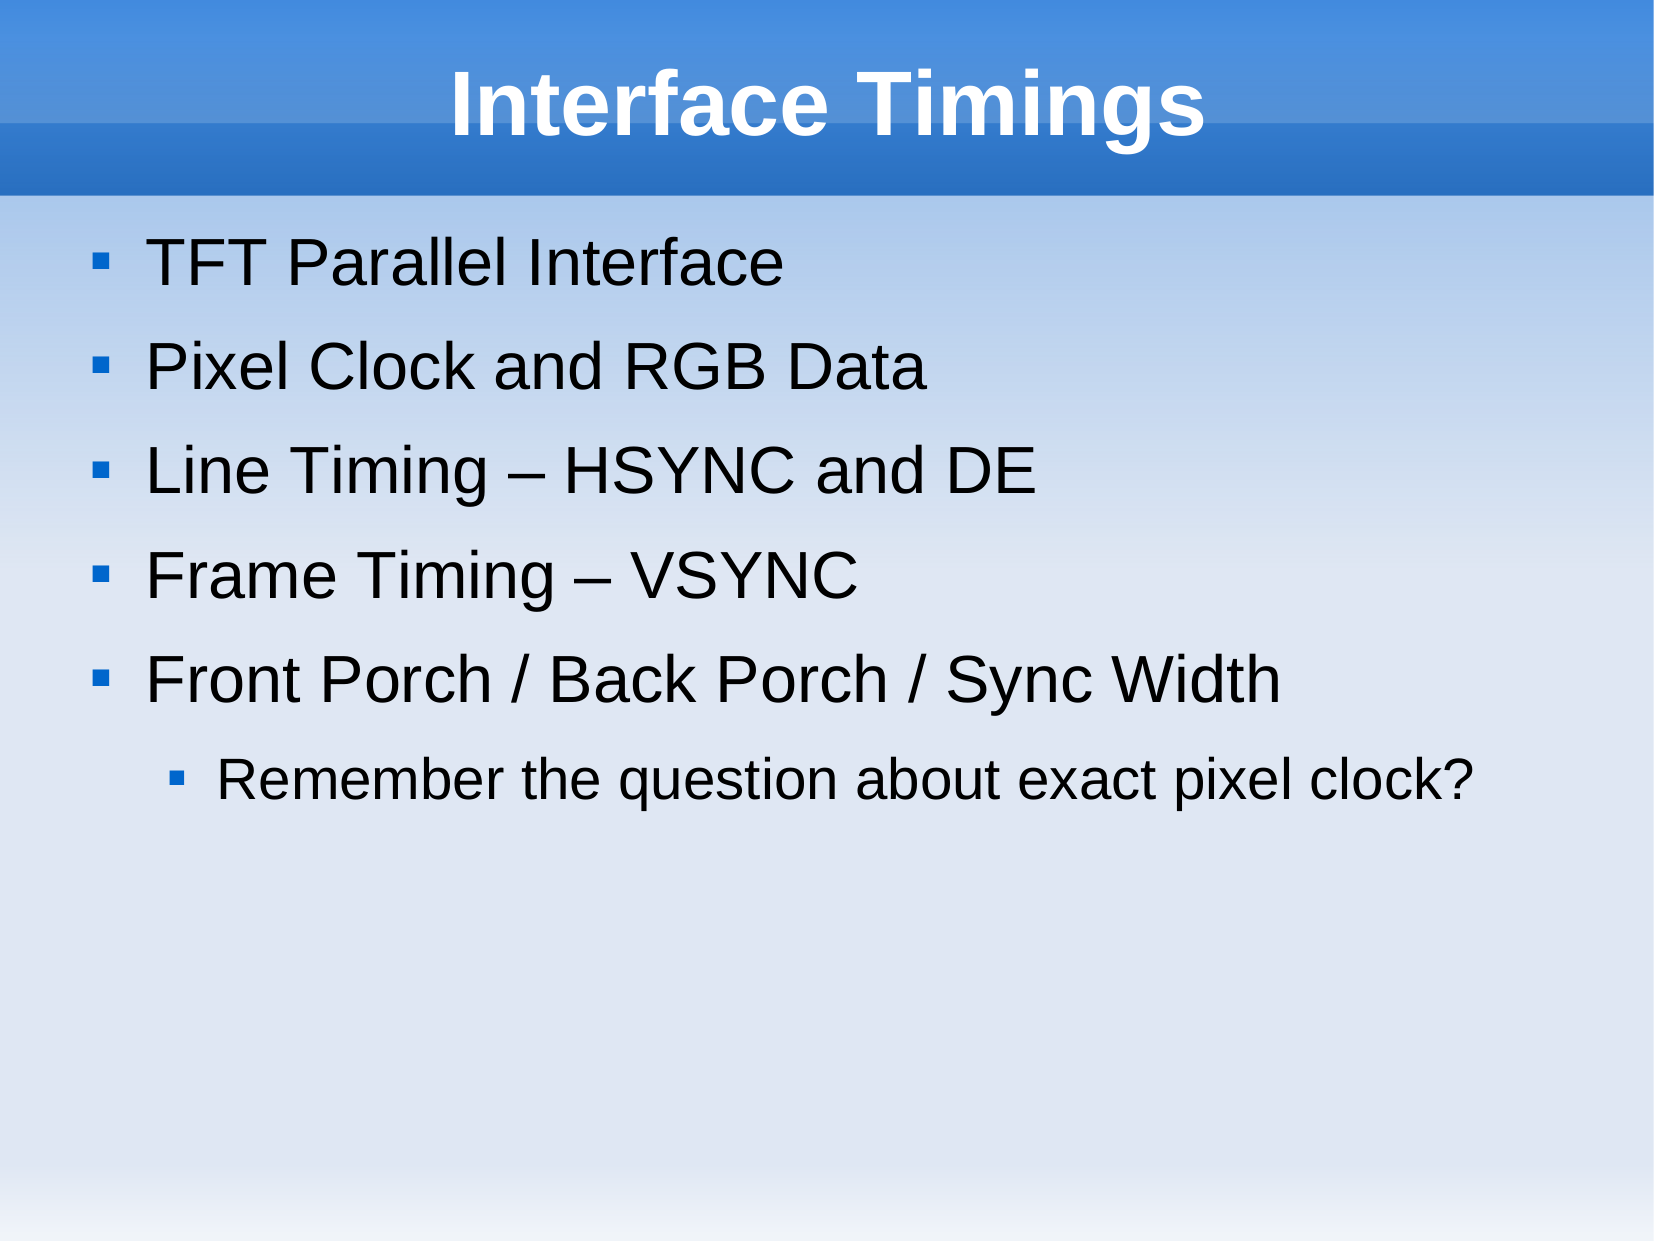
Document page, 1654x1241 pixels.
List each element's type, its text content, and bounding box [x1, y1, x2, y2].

list TFT Parallel Interface Pixel Clock and RGB Data Line Timing – HSYNC and DE Frame Timing – VSYNC Front Porch / Back Porch / Sync Width Remember the question about exact pixel clock? [75, 225, 1564, 1044]
title Interface Timings [49, 0, 1538, 208]
picture [0, 0, 1654, 1241]
